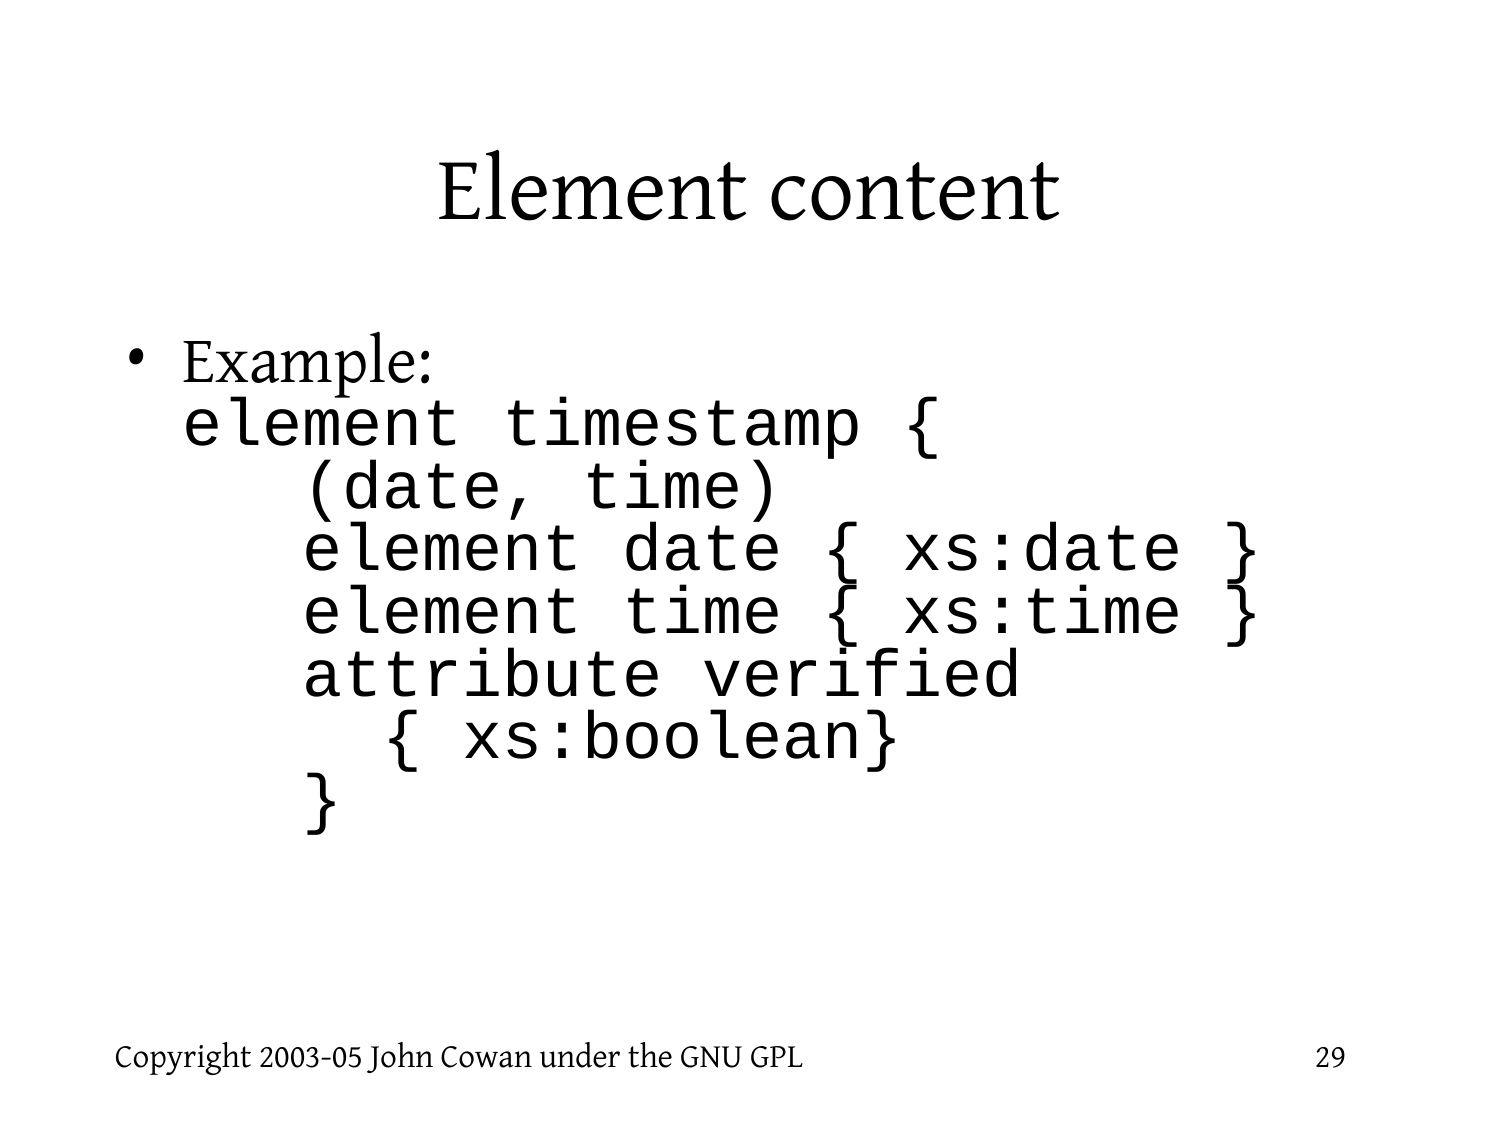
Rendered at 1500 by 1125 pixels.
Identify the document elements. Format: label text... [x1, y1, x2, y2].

list Example: element timestamp { (date, time) element date { xs:date } element time { xs:time } attribute verified { xs:boolean} } [112, 324, 1388, 1029]
title Element content [112, 99, 1388, 288]
